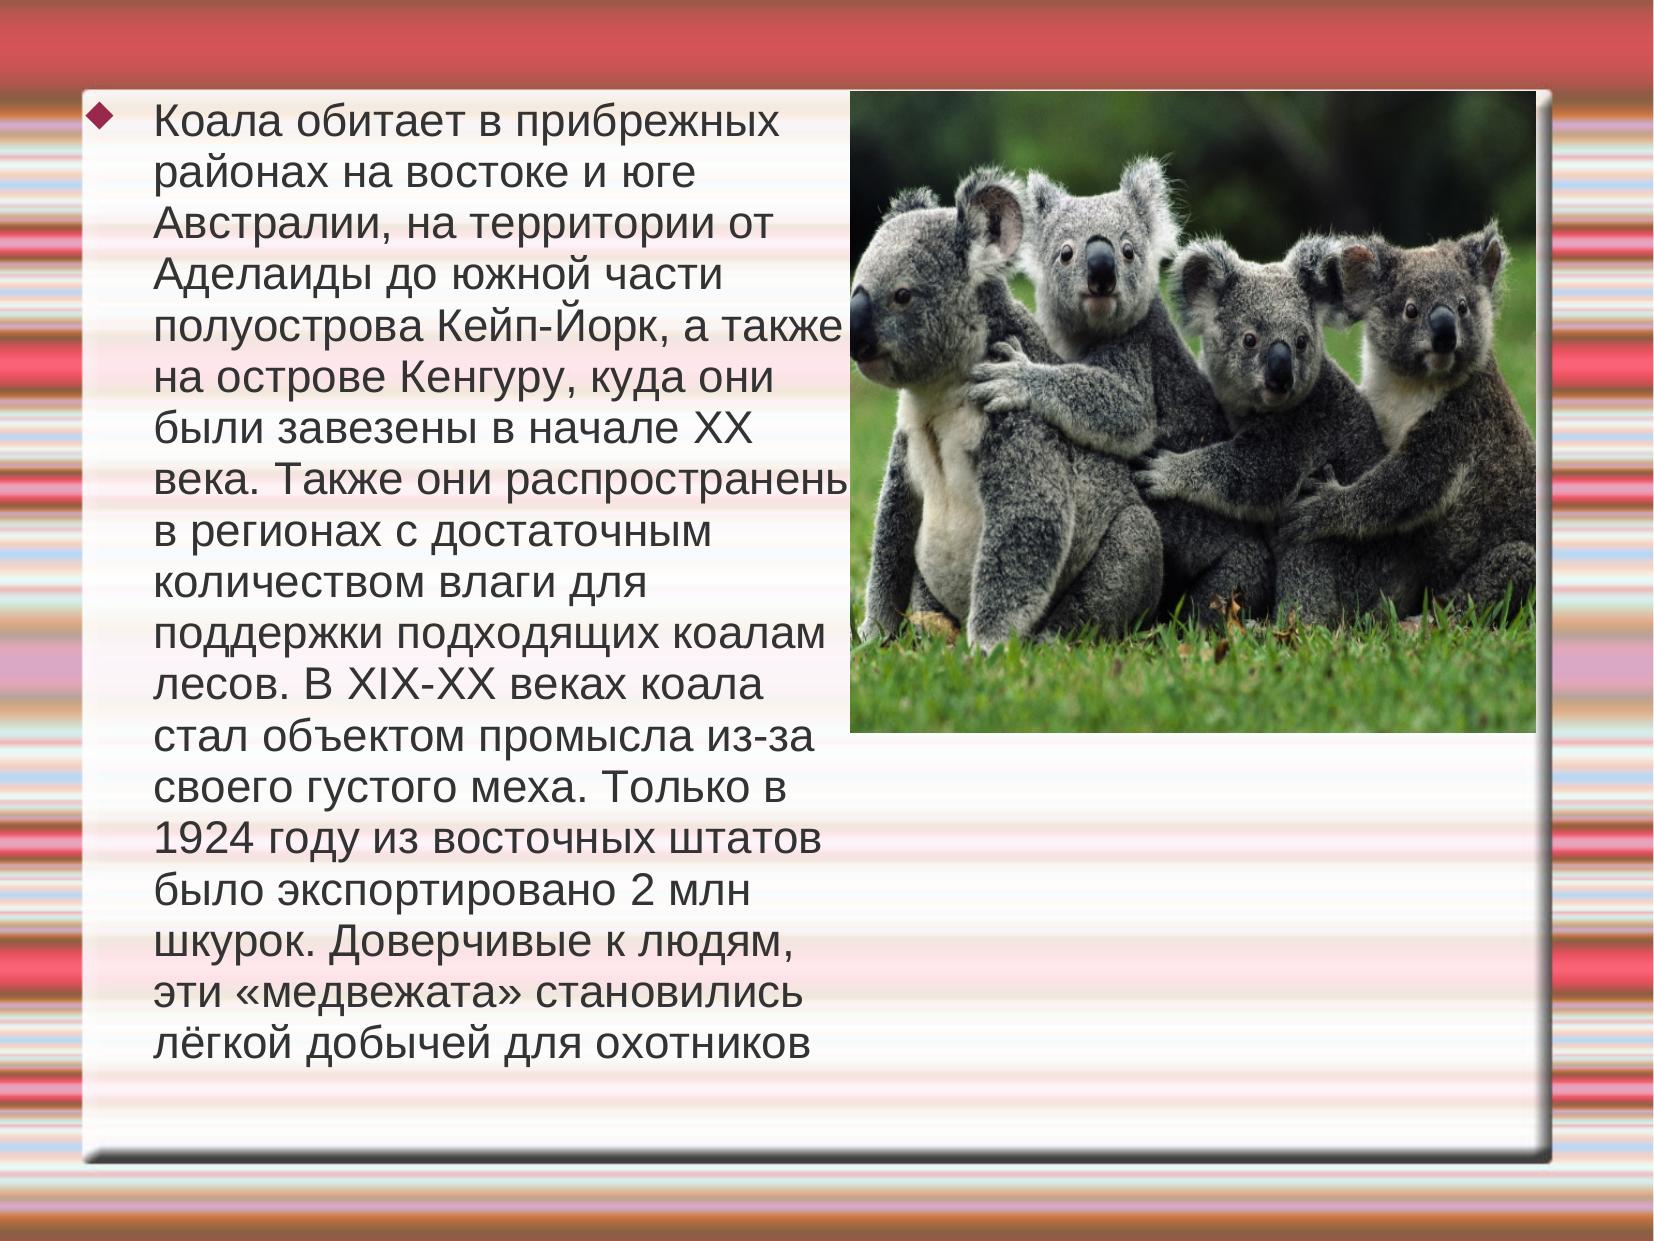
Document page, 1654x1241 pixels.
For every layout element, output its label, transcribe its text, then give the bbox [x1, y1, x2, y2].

list Коала обитает в прибрежных районах на востоке и юге Австралии, на территории от Аделаиды до южной части полуострова Кейп-Йорк, а также на острове Кенгуру, куда они были завезены в начале XX века. Также они распространены в регионах с достаточным количеством влаги для поддержки подходящих коалам лесов. В XIX-XX веках коала стал объектом промысла из-за своего густого меха. Только в 1924 году из восточных штатов было экспортировано 2 млн шкурок. Доверчивые к людям, эти «медвежата» становились лёгкой добычей для охотников [70, 94, 863, 1134]
picture [0, 0, 1654, 1241]
